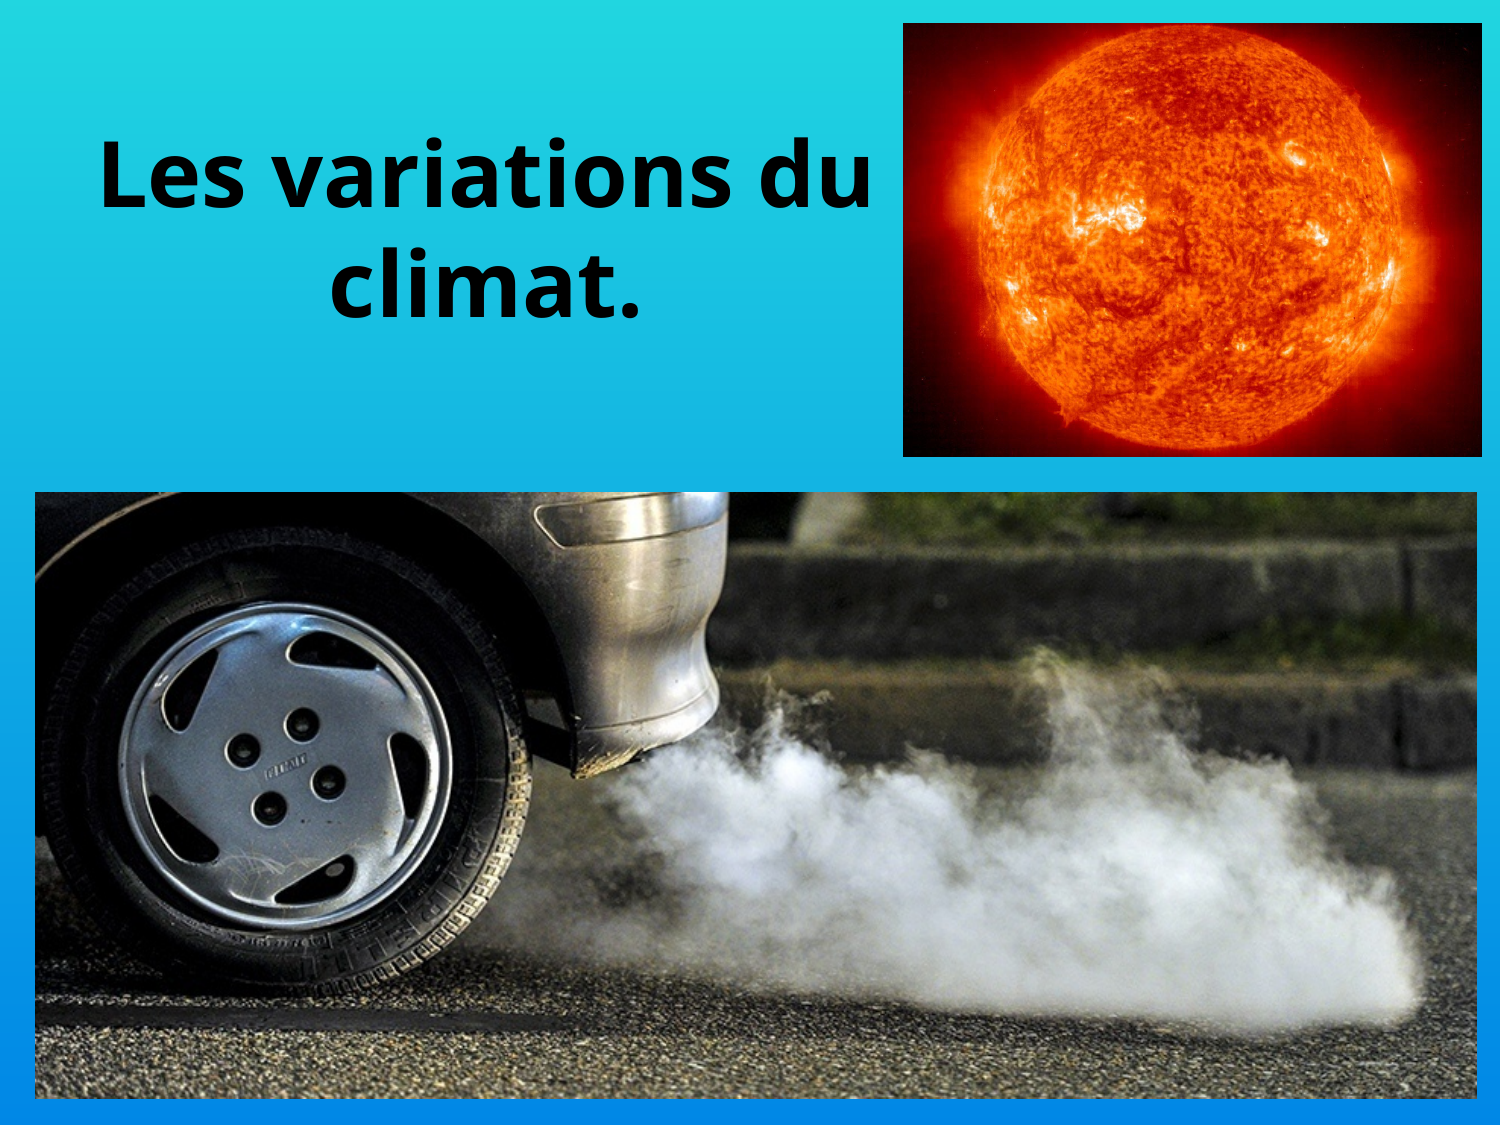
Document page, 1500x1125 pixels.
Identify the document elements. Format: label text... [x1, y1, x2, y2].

picture [0, 492, 1500, 1100]
picture [903, 23, 1482, 457]
title Les variations du climat. [70, 105, 903, 347]
